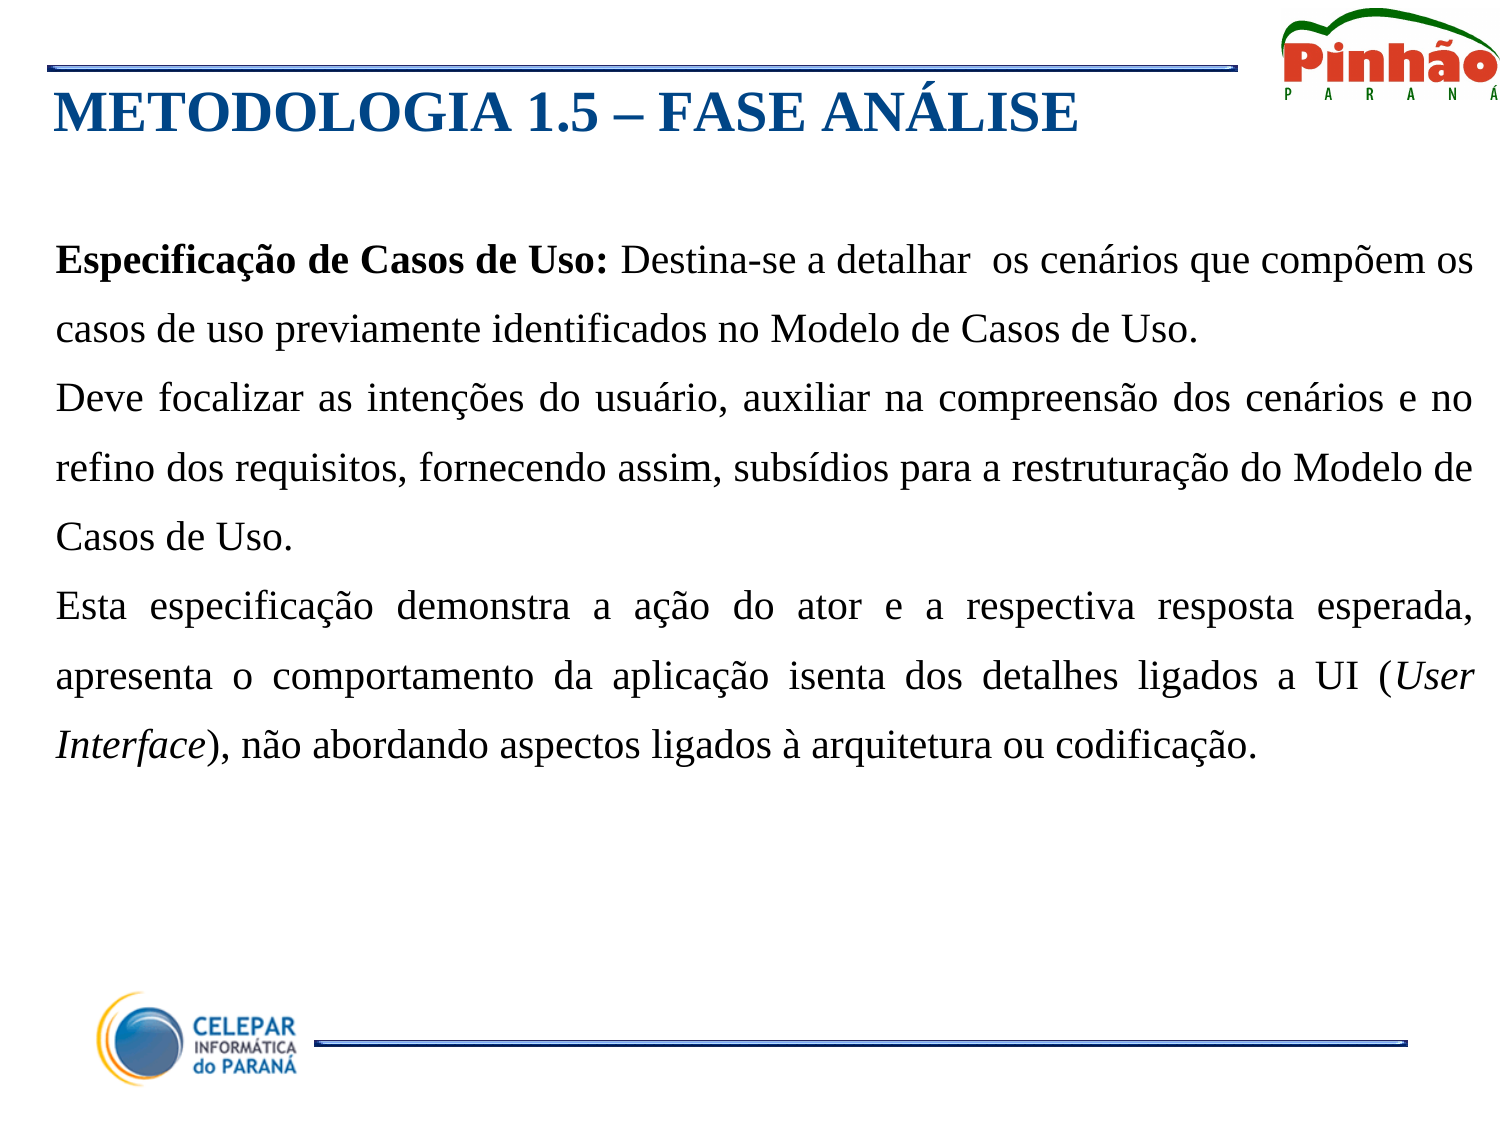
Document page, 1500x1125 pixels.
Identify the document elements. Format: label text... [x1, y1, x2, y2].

text_box METODOLOGIA 1.5 – FASE ANÁLISE [53, 79, 1081, 156]
picture [1281, 8, 1500, 100]
picture [95, 989, 303, 1091]
text_box Especificação de Casos de Uso: Destina-se a detalhar os cenários que compõem os casos de uso previamente identificados no Modelo de Casos de Uso. Deve focalizar as intenções do usuário, auxiliar na compreensão dos cenários e no refino dos requisitos, fornecendo assim, subsídios para a restruturação do Modelo de Casos de Uso. Esta especificação demonstra a ação do ator e a respectiva resposta esperada, apresenta o comportamento da aplicação isenta dos detalhes ligados a UI (User Interface), não abordando aspectos ligados à arquitetura ou codificação. [55, 212, 1475, 798]
